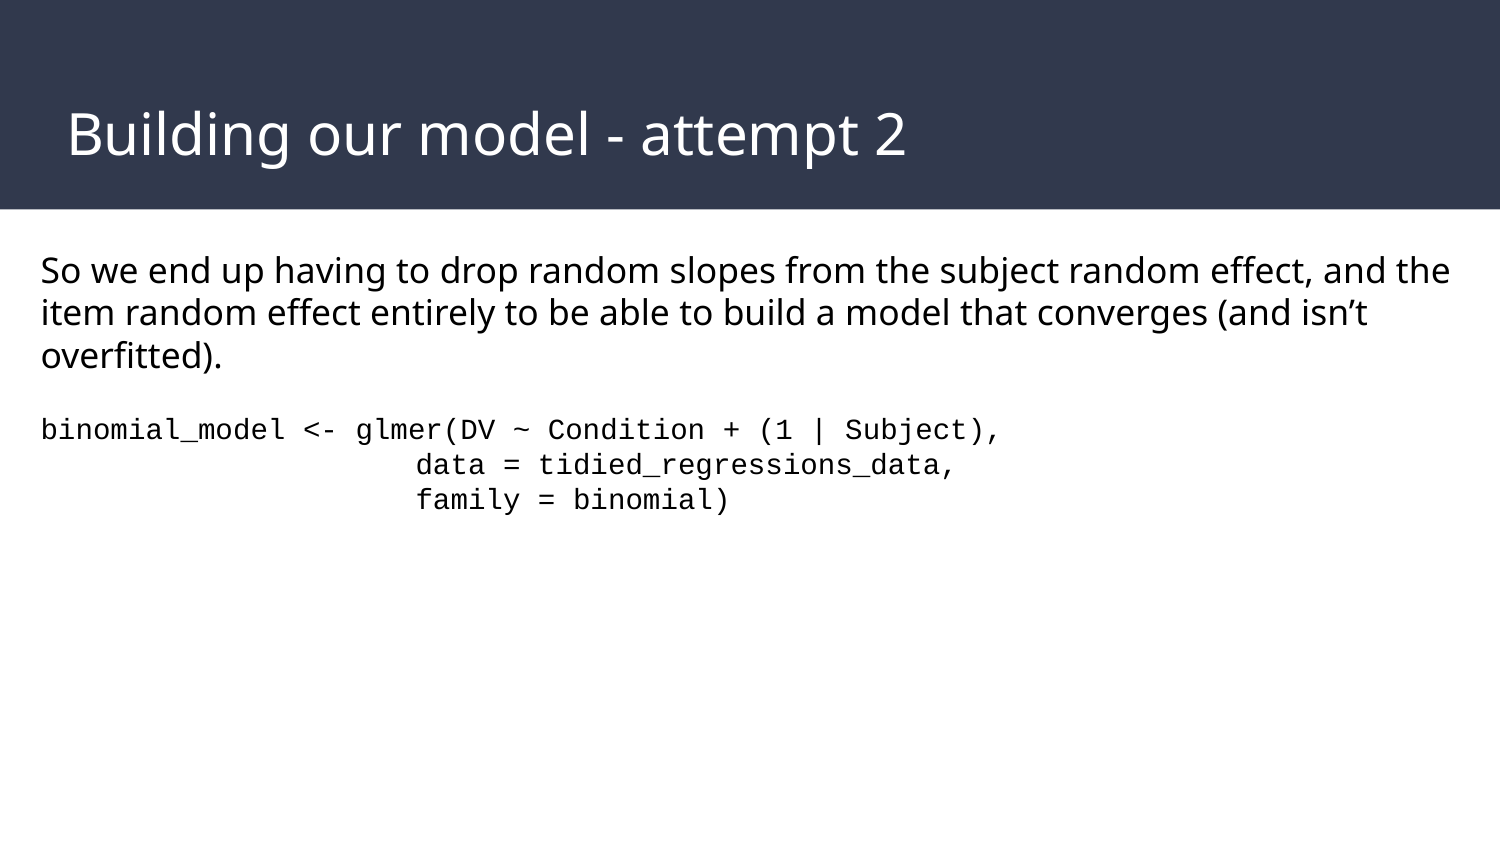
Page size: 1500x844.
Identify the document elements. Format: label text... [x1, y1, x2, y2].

text_box So we end up having to drop random slopes from the subject random effect, and the item random effect entirely to be able to build a model that converges (and isn’t overfitted). binomial_model <- glmer(DV ~ Condition + (1 | Subject), data = tidied_regressions_data, family = binomial) [25, 232, 1472, 821]
title Building our model - attempt 2 [51, 82, 1449, 185]
